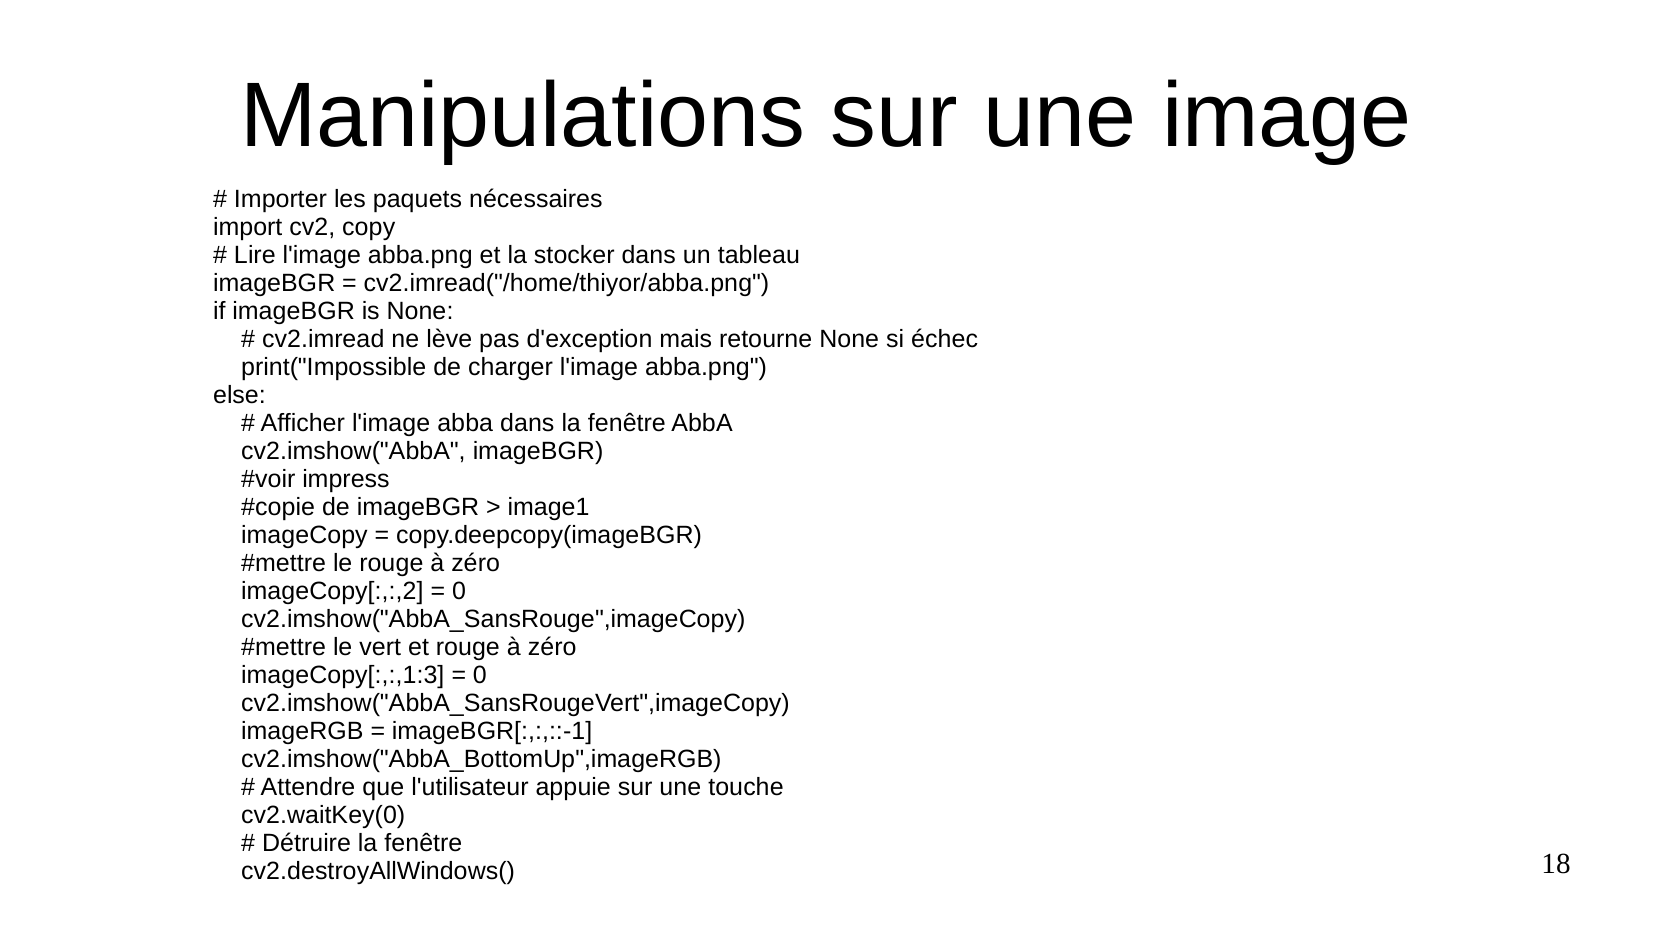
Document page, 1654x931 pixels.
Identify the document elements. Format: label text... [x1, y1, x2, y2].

title Manipulations sur une image [82, 37, 1571, 193]
text_box # Importer les paquets nécessaires import cv2, copy # Lire l'image abba.png et la stocker dans un tableau imageBGR = cv2.imread("/home/thiyor/abba.png") if imageBGR is None: # cv2.imread ne lève pas d'exception mais retourne None si échec print("Impossible de charger l'image abba.png") else: # Afficher l'image abba dans la fenêtre AbbA cv2.imshow("AbbA", imageBGR) #voir impress #copie de imageBGR > image1 imageCopy = copy.deepcopy(imageBGR) #mettre le rouge à zéro imageCopy[:,:,2] = 0 cv2.imshow("AbbA_SansRouge",imageCopy) #mettre le vert et rouge à zéro imageCopy[:,:,1:3] = 0 cv2.imshow("AbbA_SansRougeVert",imageCopy) imageRGB = imageBGR[:,:,::-1] cv2.imshow("AbbA_BottomUp",imageRGB) # Attendre que l'utilisateur appuie sur une touche cv2.waitKey(0) # Détruire la fenêtre cv2.destroyAllWindows() [118, 177, 1075, 886]
